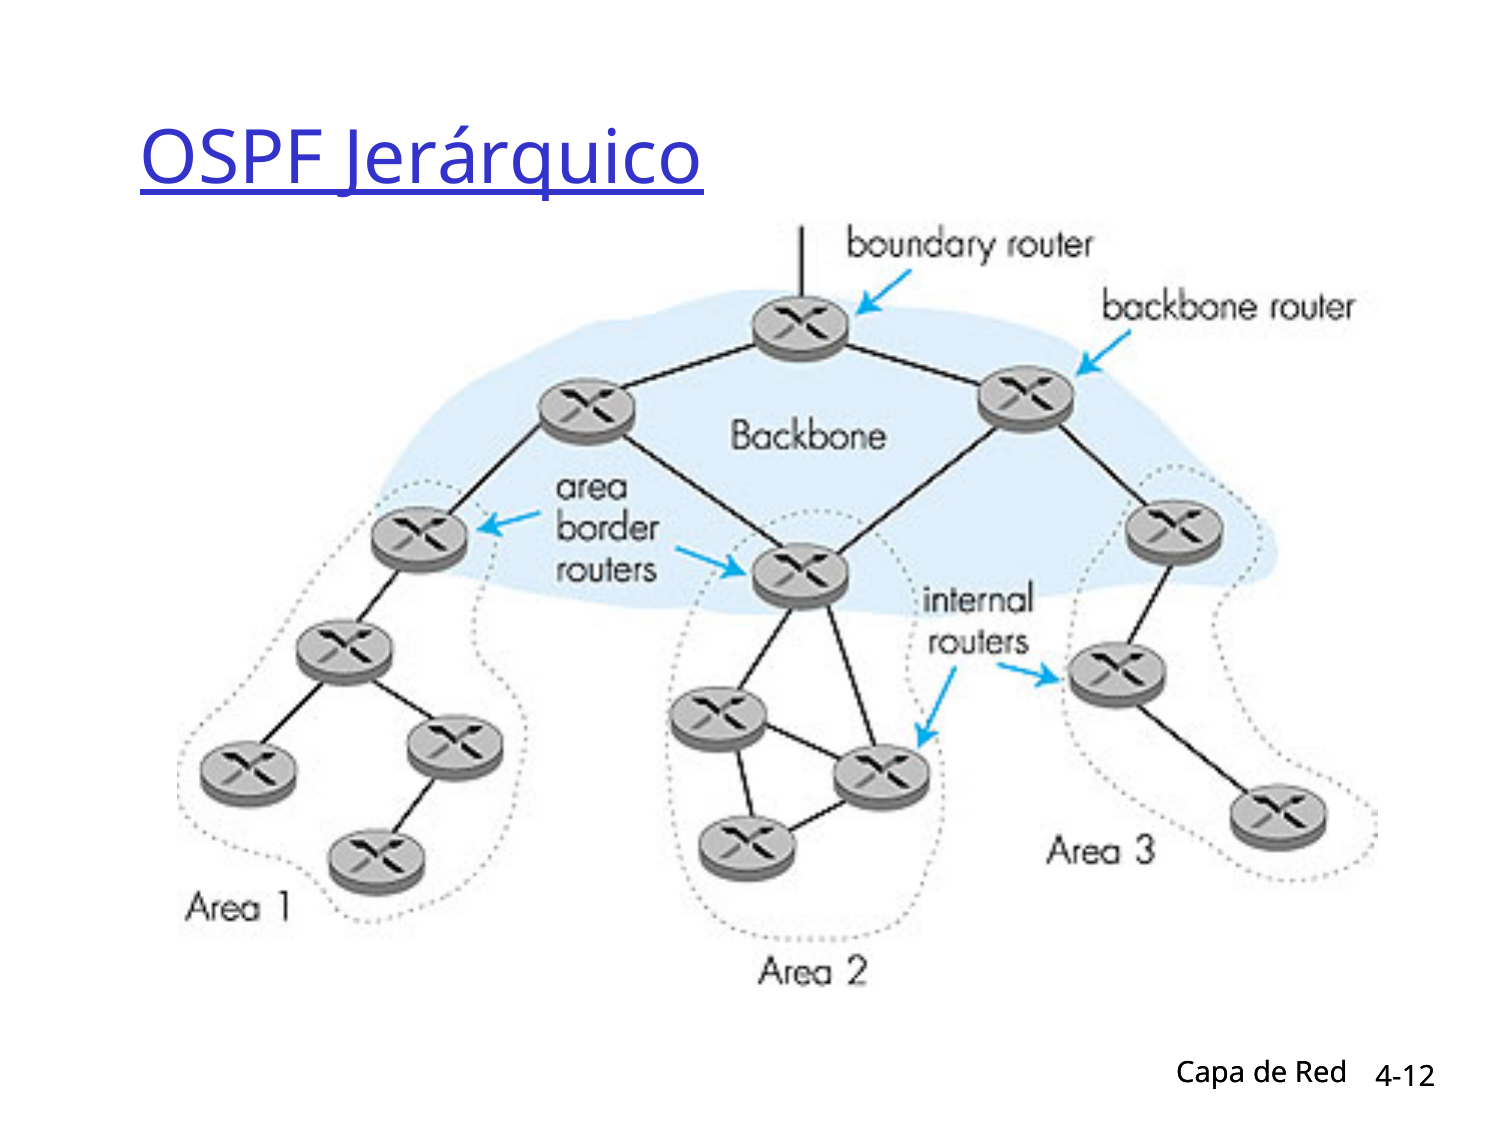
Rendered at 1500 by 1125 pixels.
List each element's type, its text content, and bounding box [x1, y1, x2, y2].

text_box 4-<number> [1339, 1050, 1451, 1125]
text_box Capa de Red [887, 1049, 1363, 1097]
title OSPF Jerárquico [125, 62, 1401, 250]
picture [177, 219, 1378, 997]
